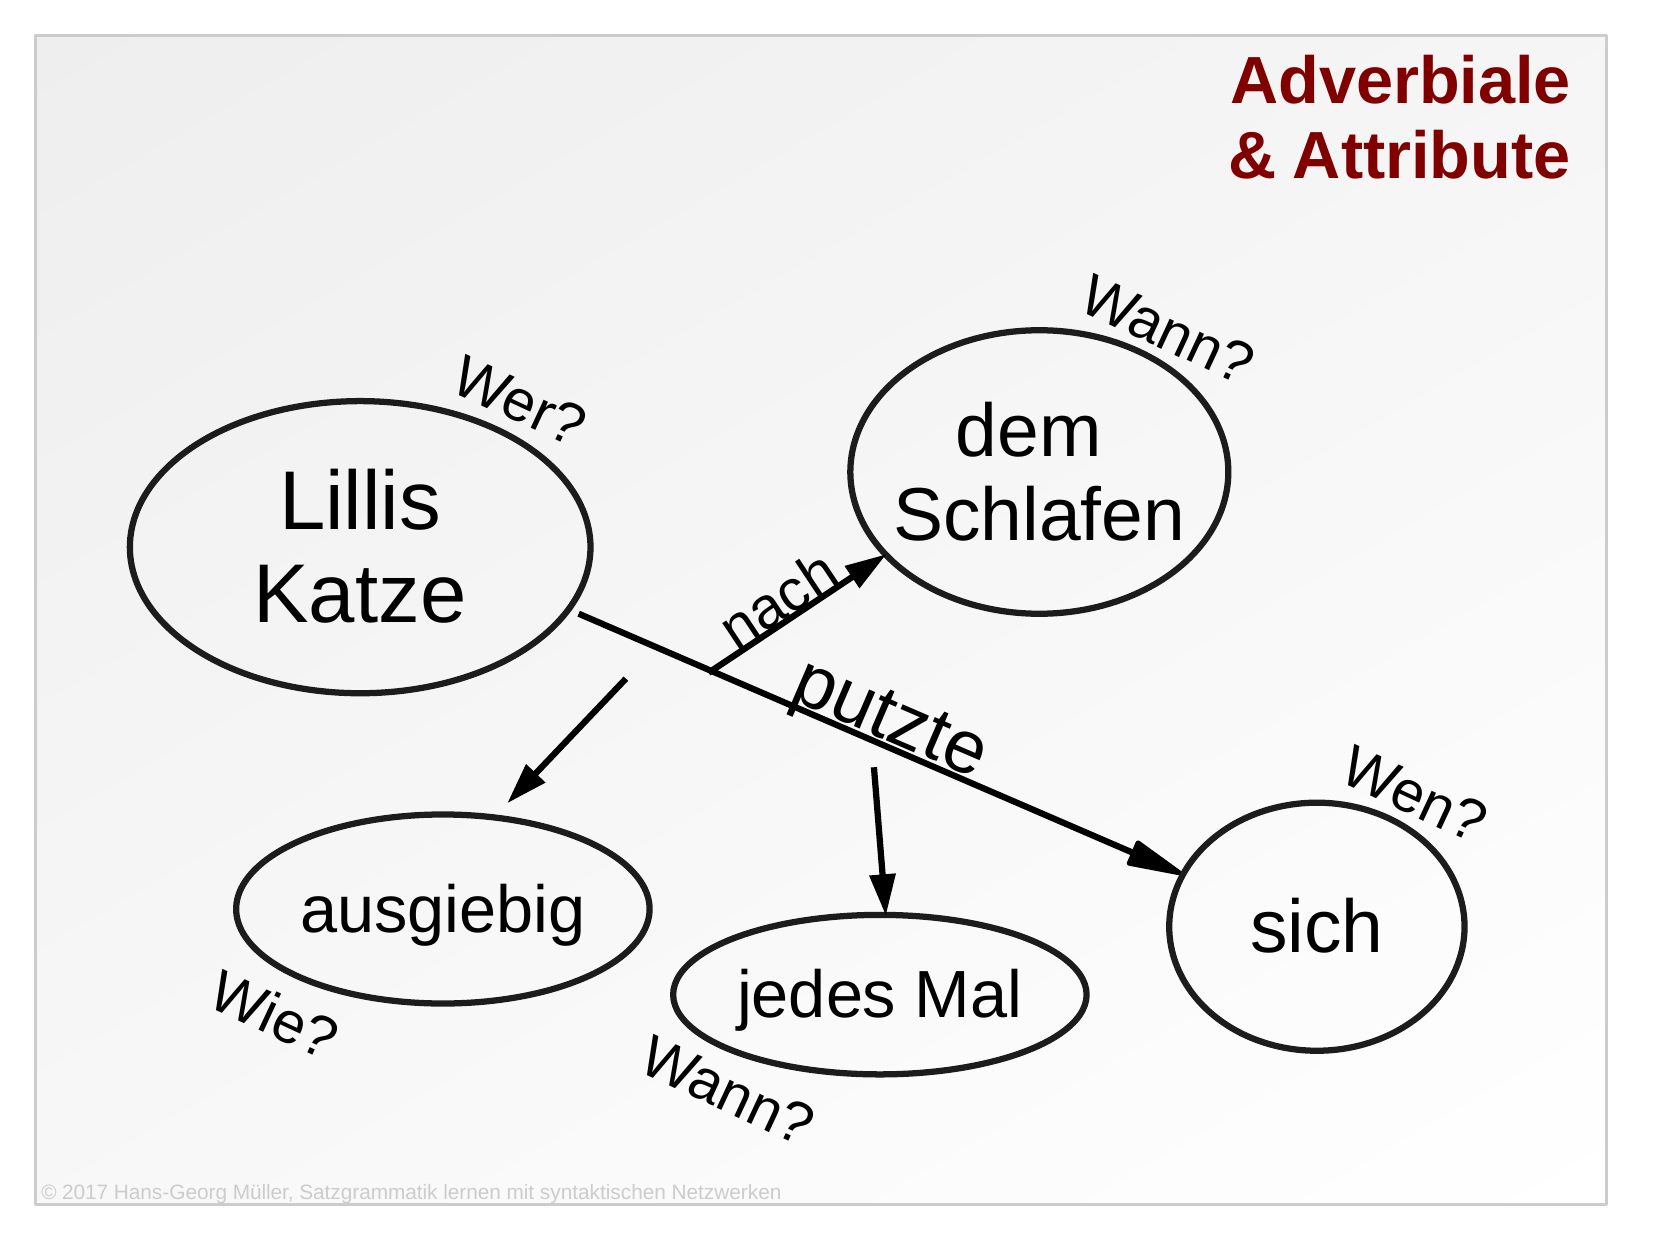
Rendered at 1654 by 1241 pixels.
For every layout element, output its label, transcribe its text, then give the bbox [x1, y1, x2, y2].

text_box Lillis Katze [129, 401, 591, 694]
text_box Wen? [1315, 720, 1537, 880]
text_box Wie? [177, 944, 432, 1133]
text_box ausgiebig [236, 814, 650, 1004]
text_box sich [1169, 802, 1465, 1051]
title Adverbiale & Attribute [82, 43, 1571, 193]
text_box dem Schlafen [850, 330, 1229, 614]
text_box jedes Mal [673, 914, 1087, 1075]
text_box Wann? [1027, 248, 1301, 479]
text_box Wann? [608, 1009, 864, 1197]
text_box Wer? [425, 329, 629, 485]
